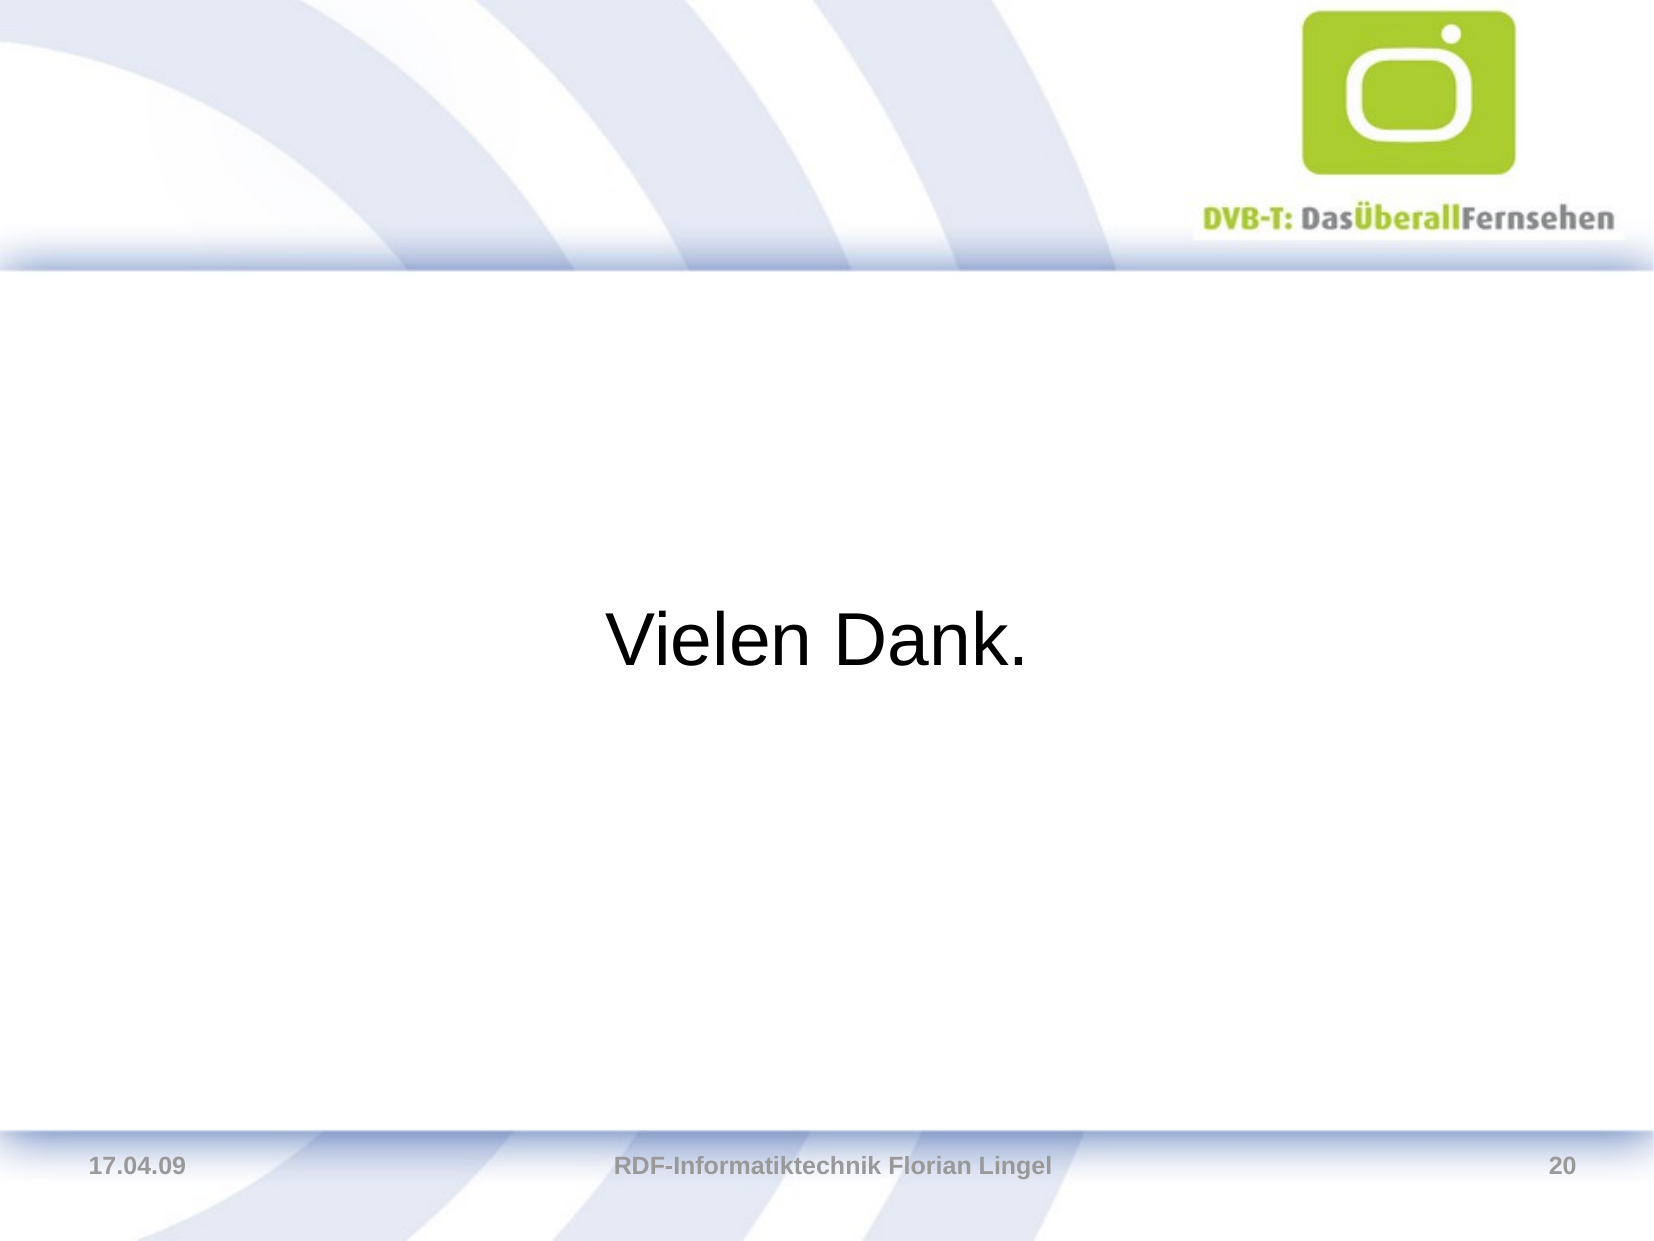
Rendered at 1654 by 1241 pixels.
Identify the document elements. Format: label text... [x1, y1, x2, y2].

picture [0, 0, 1654, 1241]
text_box Vielen Dank. [590, 590, 1063, 689]
